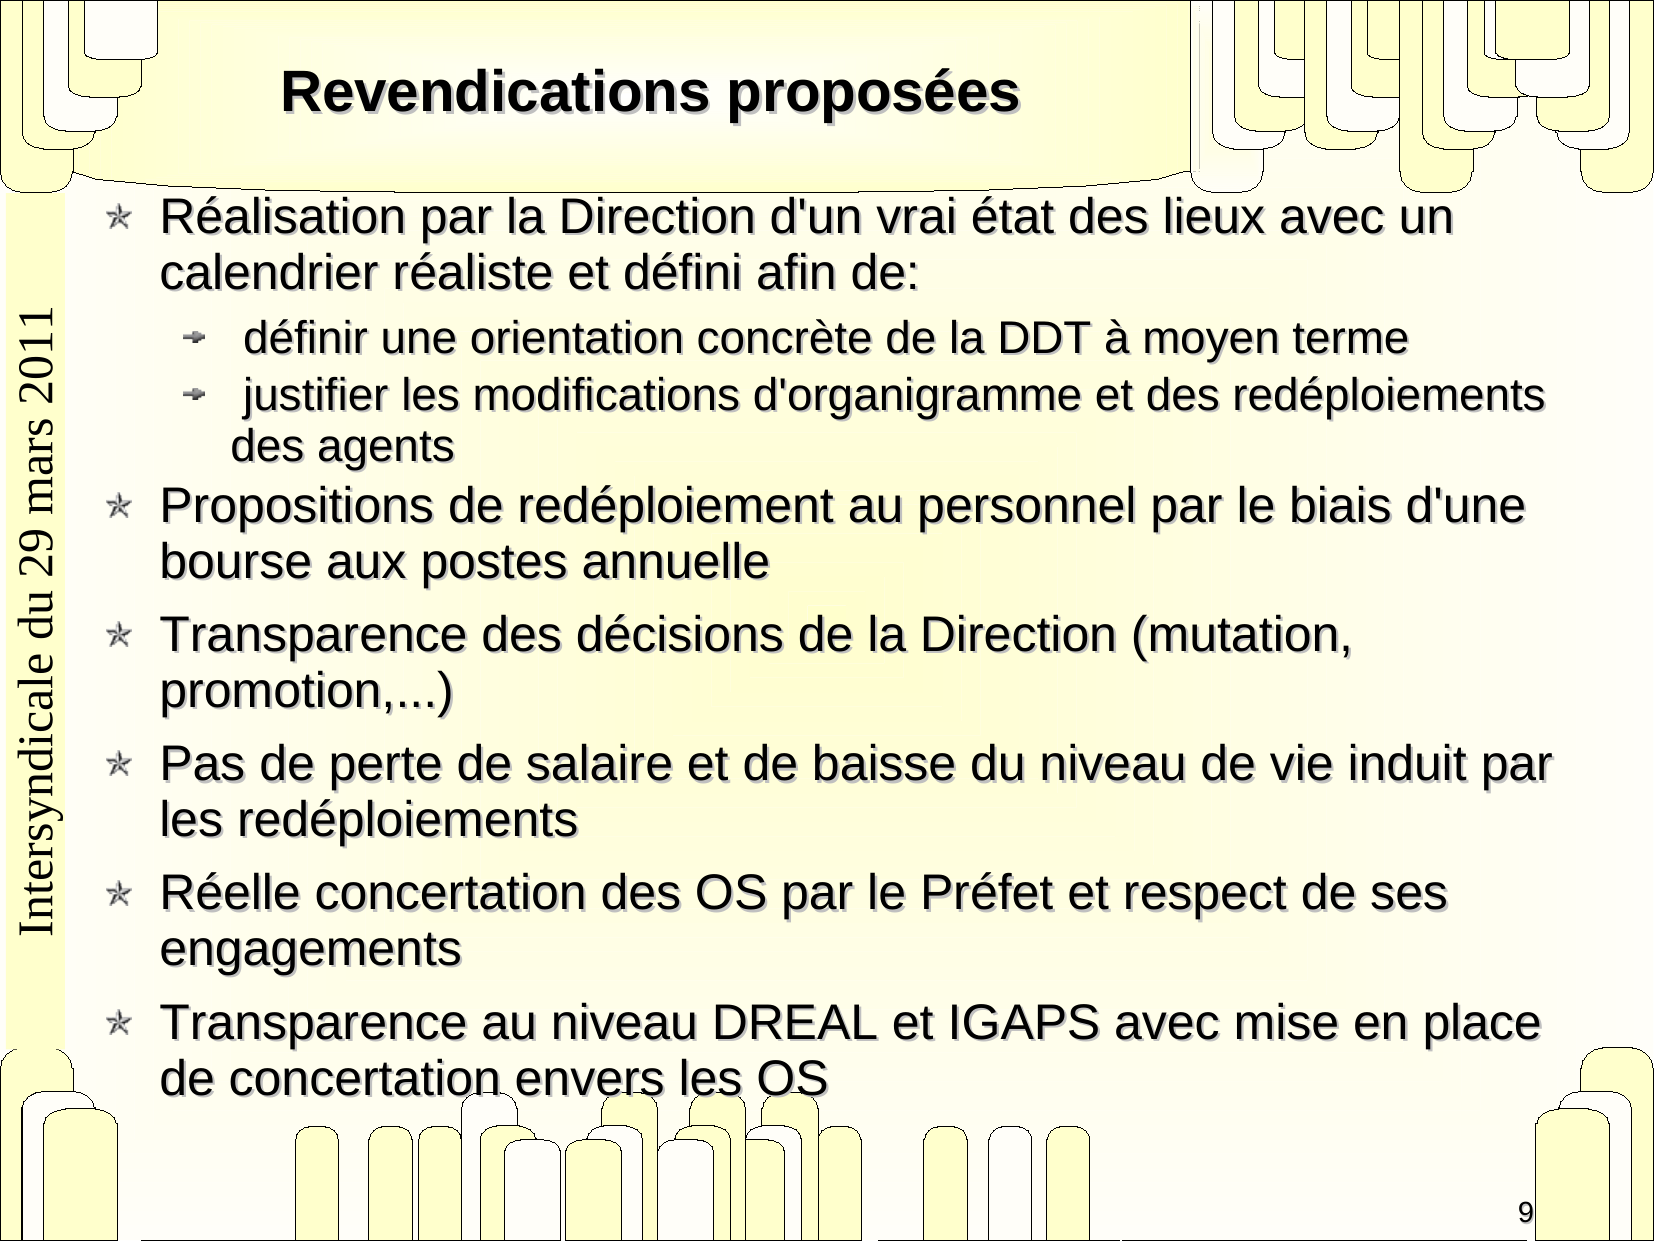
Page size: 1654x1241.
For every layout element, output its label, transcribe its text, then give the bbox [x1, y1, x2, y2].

list Réalisation par la Direction d'un vrai état des lieux avec un calendrier réaliste et défini afin de: définir une orientation concrète de la DDT à moyen terme justifier les modifications d'organigramme et des redéploiements des agents Propositions de redéploiement au personnel par le biais d'une bourse aux postes annuelle Transparence des décisions de la Direction (mutation, promotion,...) Pas de perte de salaire et de baisse du niveau de vie induit par les redéploiements Réelle concertation des OS par le Préfet et respect de ses engagements Transparence au niveau DREAL et IGAPS avec mise en place de concertation envers les OS [88, 188, 1595, 1105]
title Revendications proposées [169, 24, 1150, 159]
